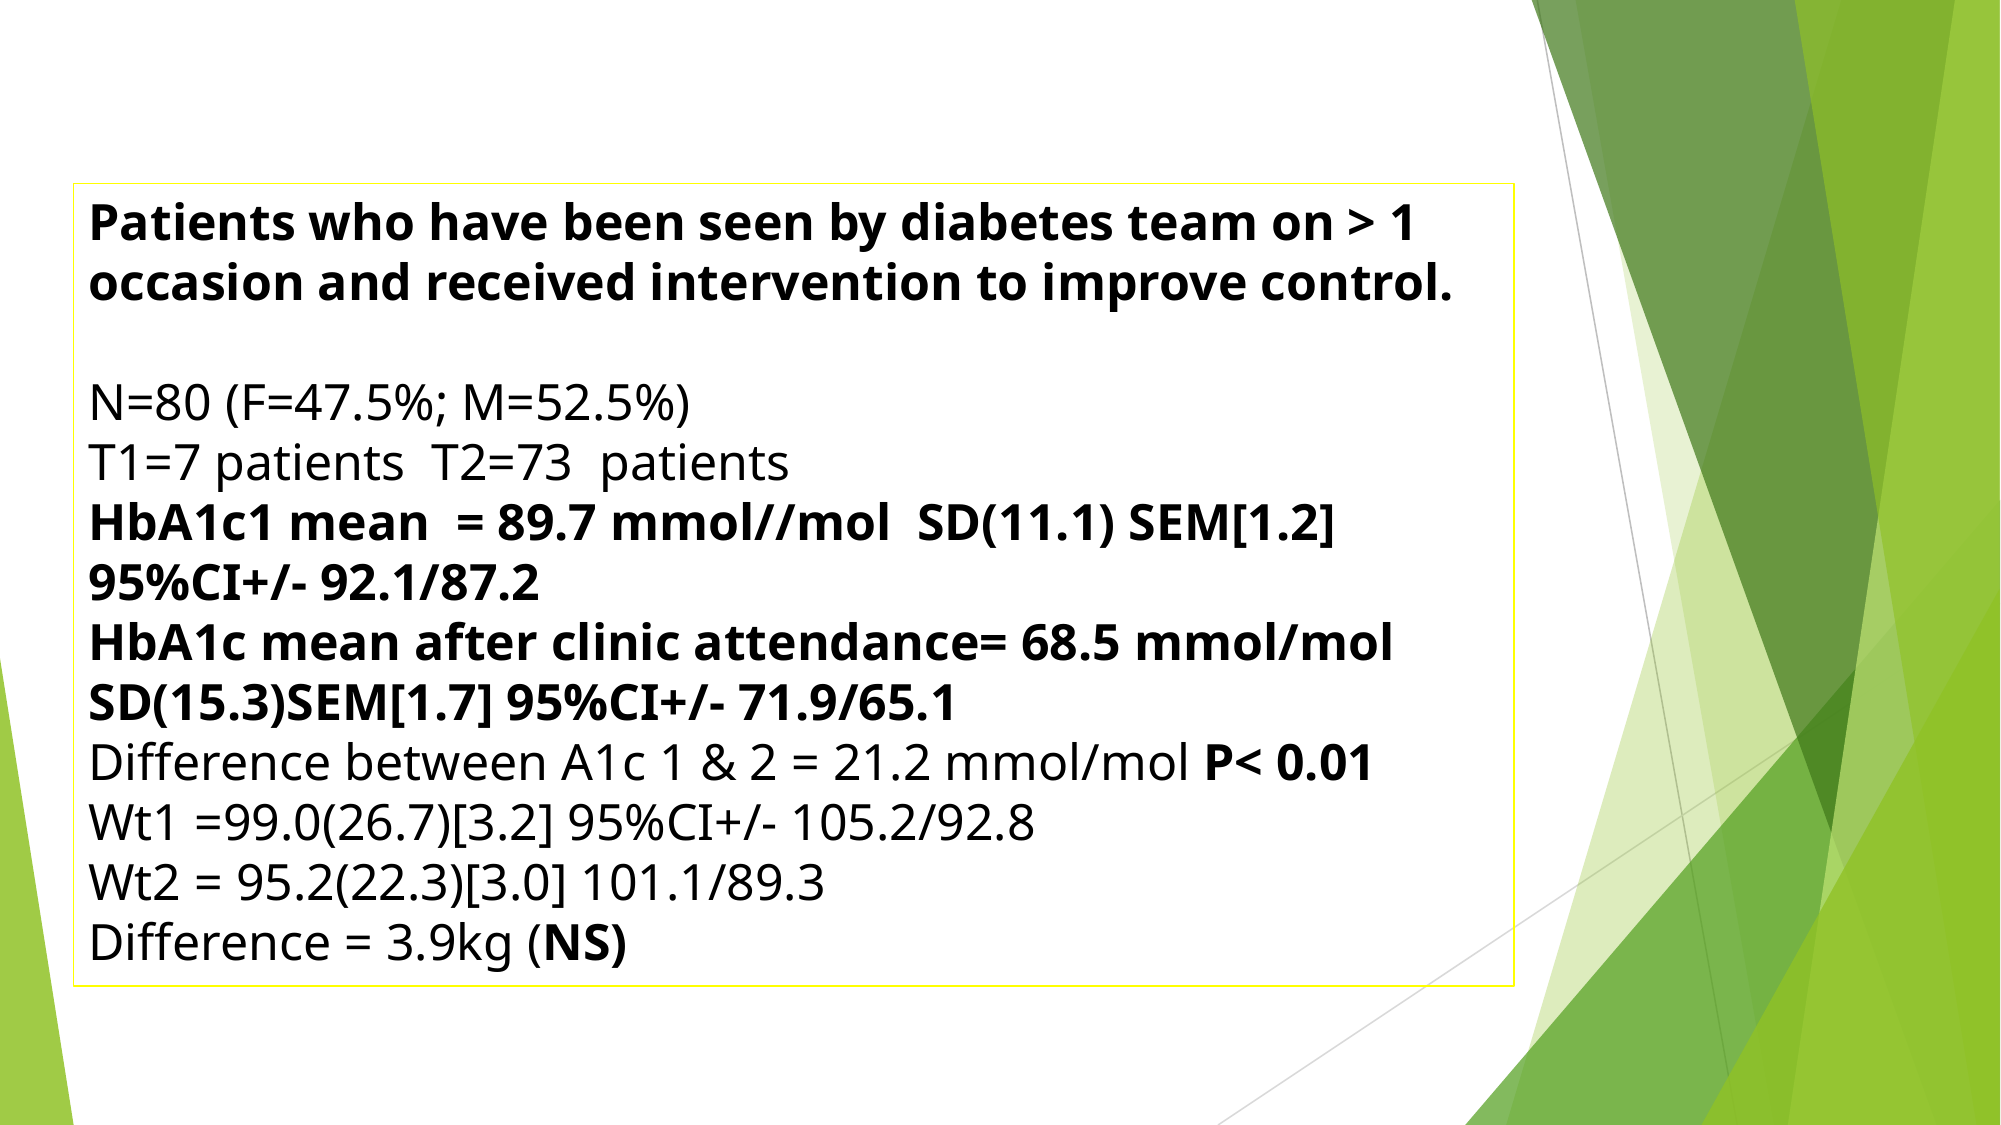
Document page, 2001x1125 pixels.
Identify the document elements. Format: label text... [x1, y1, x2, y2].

text_box Patients who have been seen by diabetes team on > 1 occasion and received intervention to improve control. N=80 (F=47.5%; M=52.5%) T1=7 patients T2=73 patients HbA1c1 mean = 89.7 mmol//mol SD(11.1) SEM[1.2] 95%CI+/- 92.1/87.2 HbA1c mean after clinic attendance= 68.5 mmol/mol SD(15.3)SEM[1.7] 95%CI+/- 71.9/65.1 Difference between A1c 1 & 2 = 21.2 mmol/mol P< 0.01 Wt1 =99.0(26.7)[3.2] 95%CI+/- 105.2/92.8 Wt2 = 95.2(22.3)[3.0] 101.1/89.3 Difference = 3.9kg (NS) [73, 183, 1514, 987]
